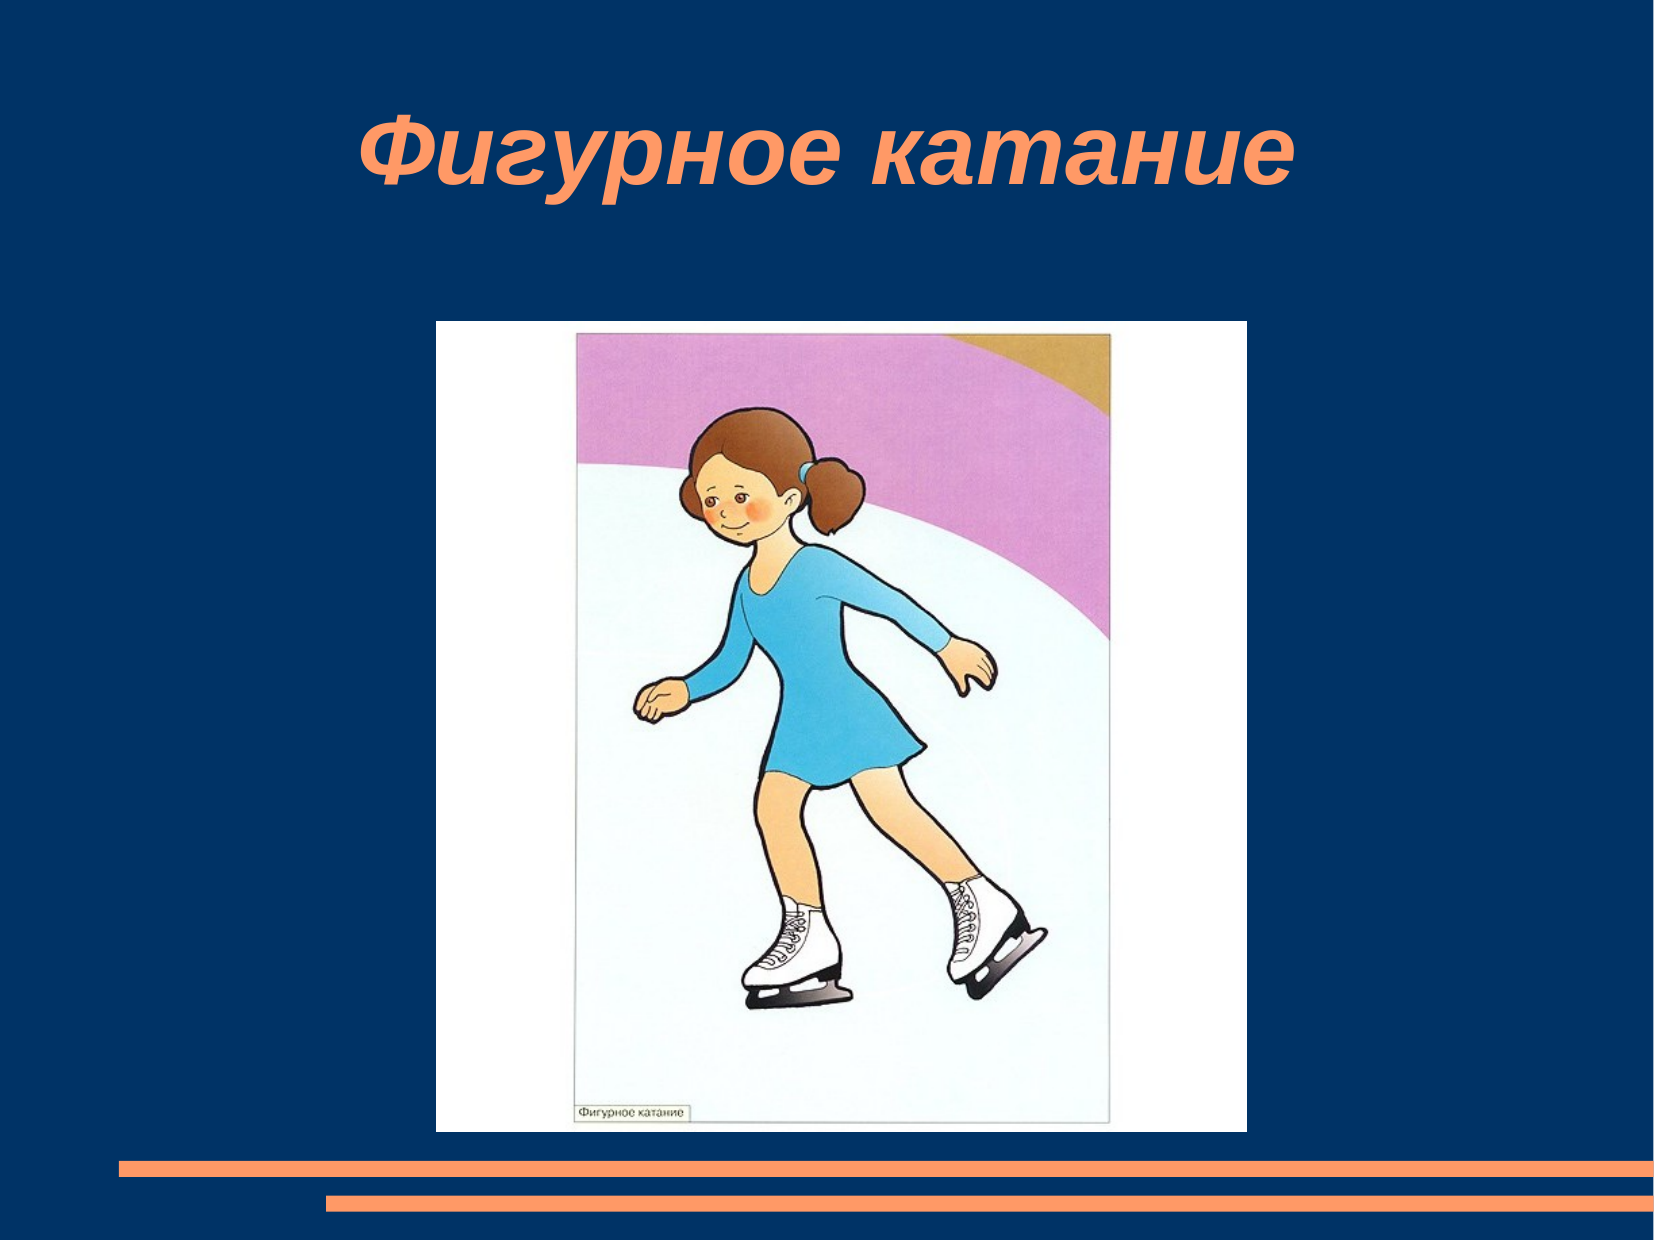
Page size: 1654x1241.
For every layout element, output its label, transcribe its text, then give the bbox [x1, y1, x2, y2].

title Фигурное катание [121, 46, 1534, 254]
picture [436, 321, 1247, 1132]
